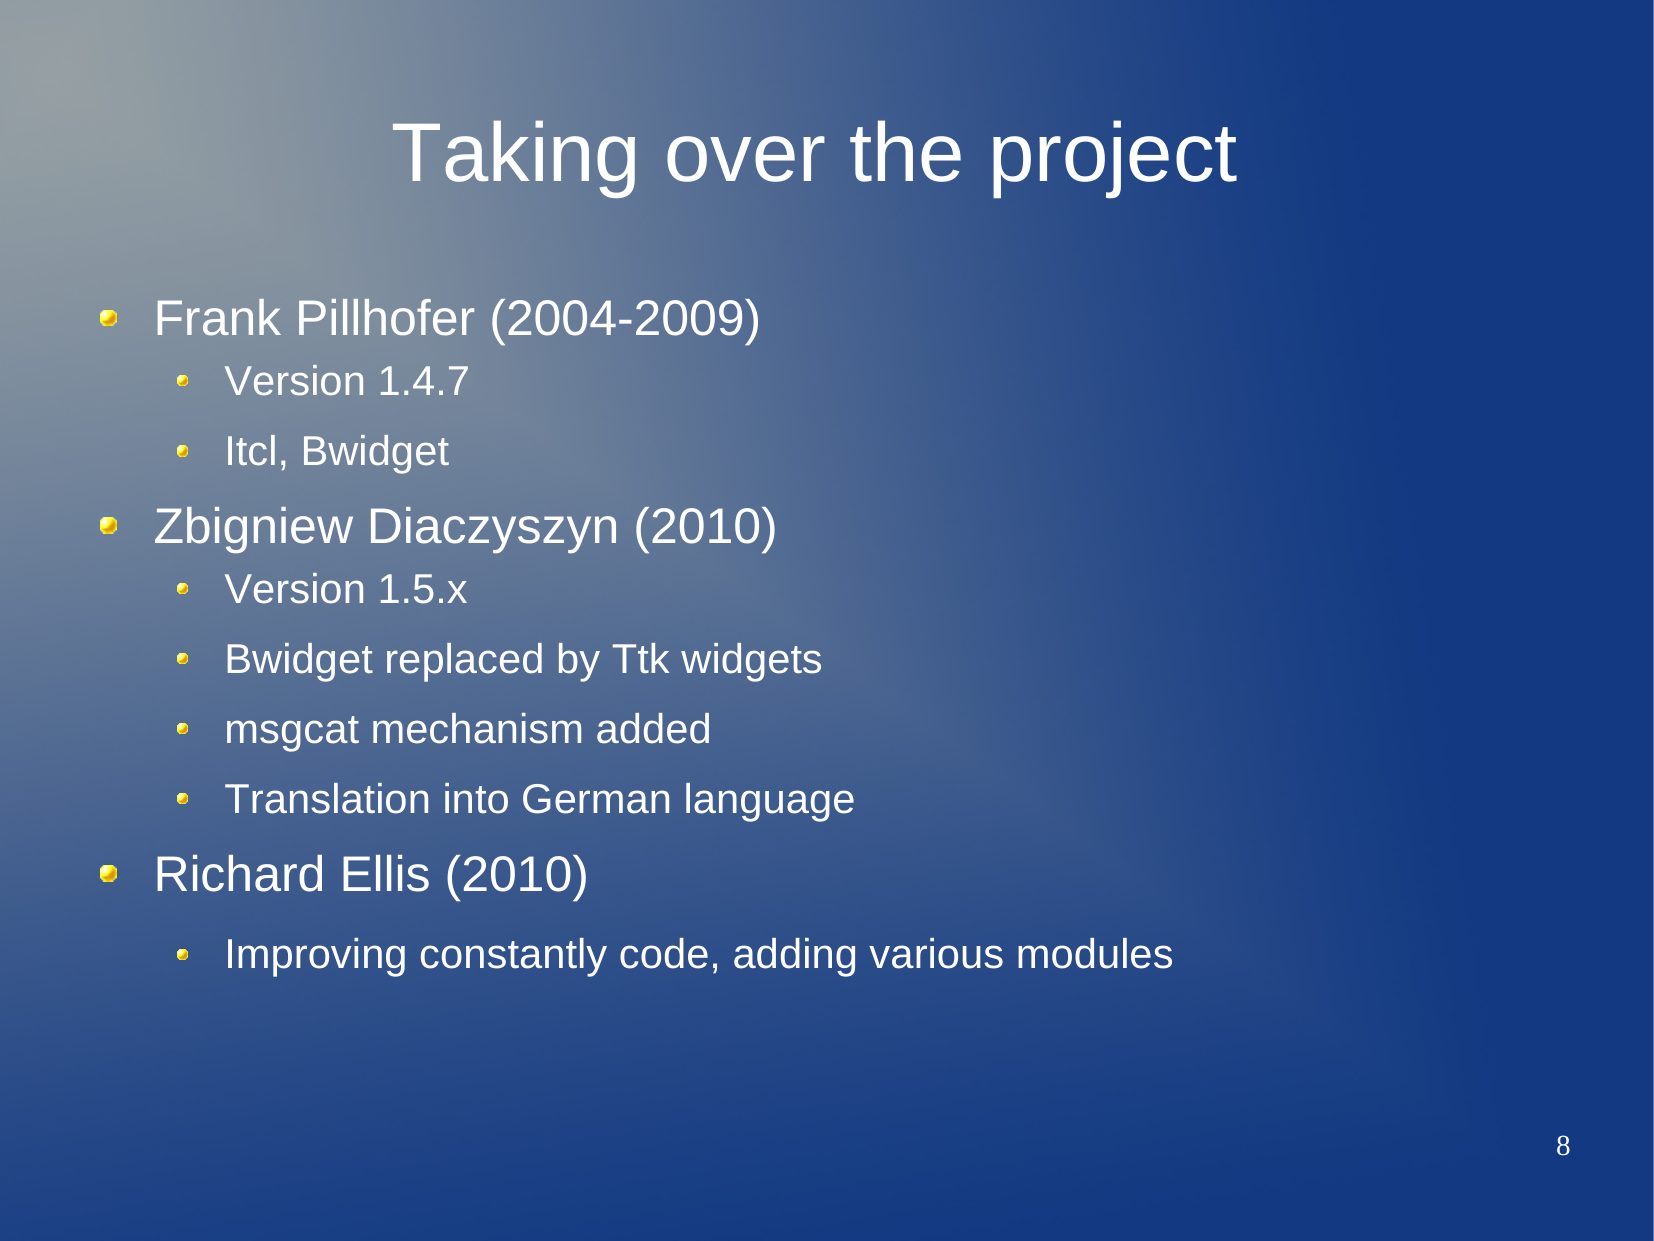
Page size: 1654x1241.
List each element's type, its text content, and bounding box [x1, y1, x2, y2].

list Frank Pillhofer (2004-2009) Version 1.4.7 Itcl, Bwidget Zbigniew Diaczyszyn (2010) Version 1.5.x Bwidget replaced by Ttk widgets msgcat mechanism added Translation into German language Richard Ellis (2010) Improving constantly code, adding various modules [82, 290, 1571, 1109]
title Taking over the project [82, 49, 1571, 257]
picture [0, 0, 1654, 1241]
